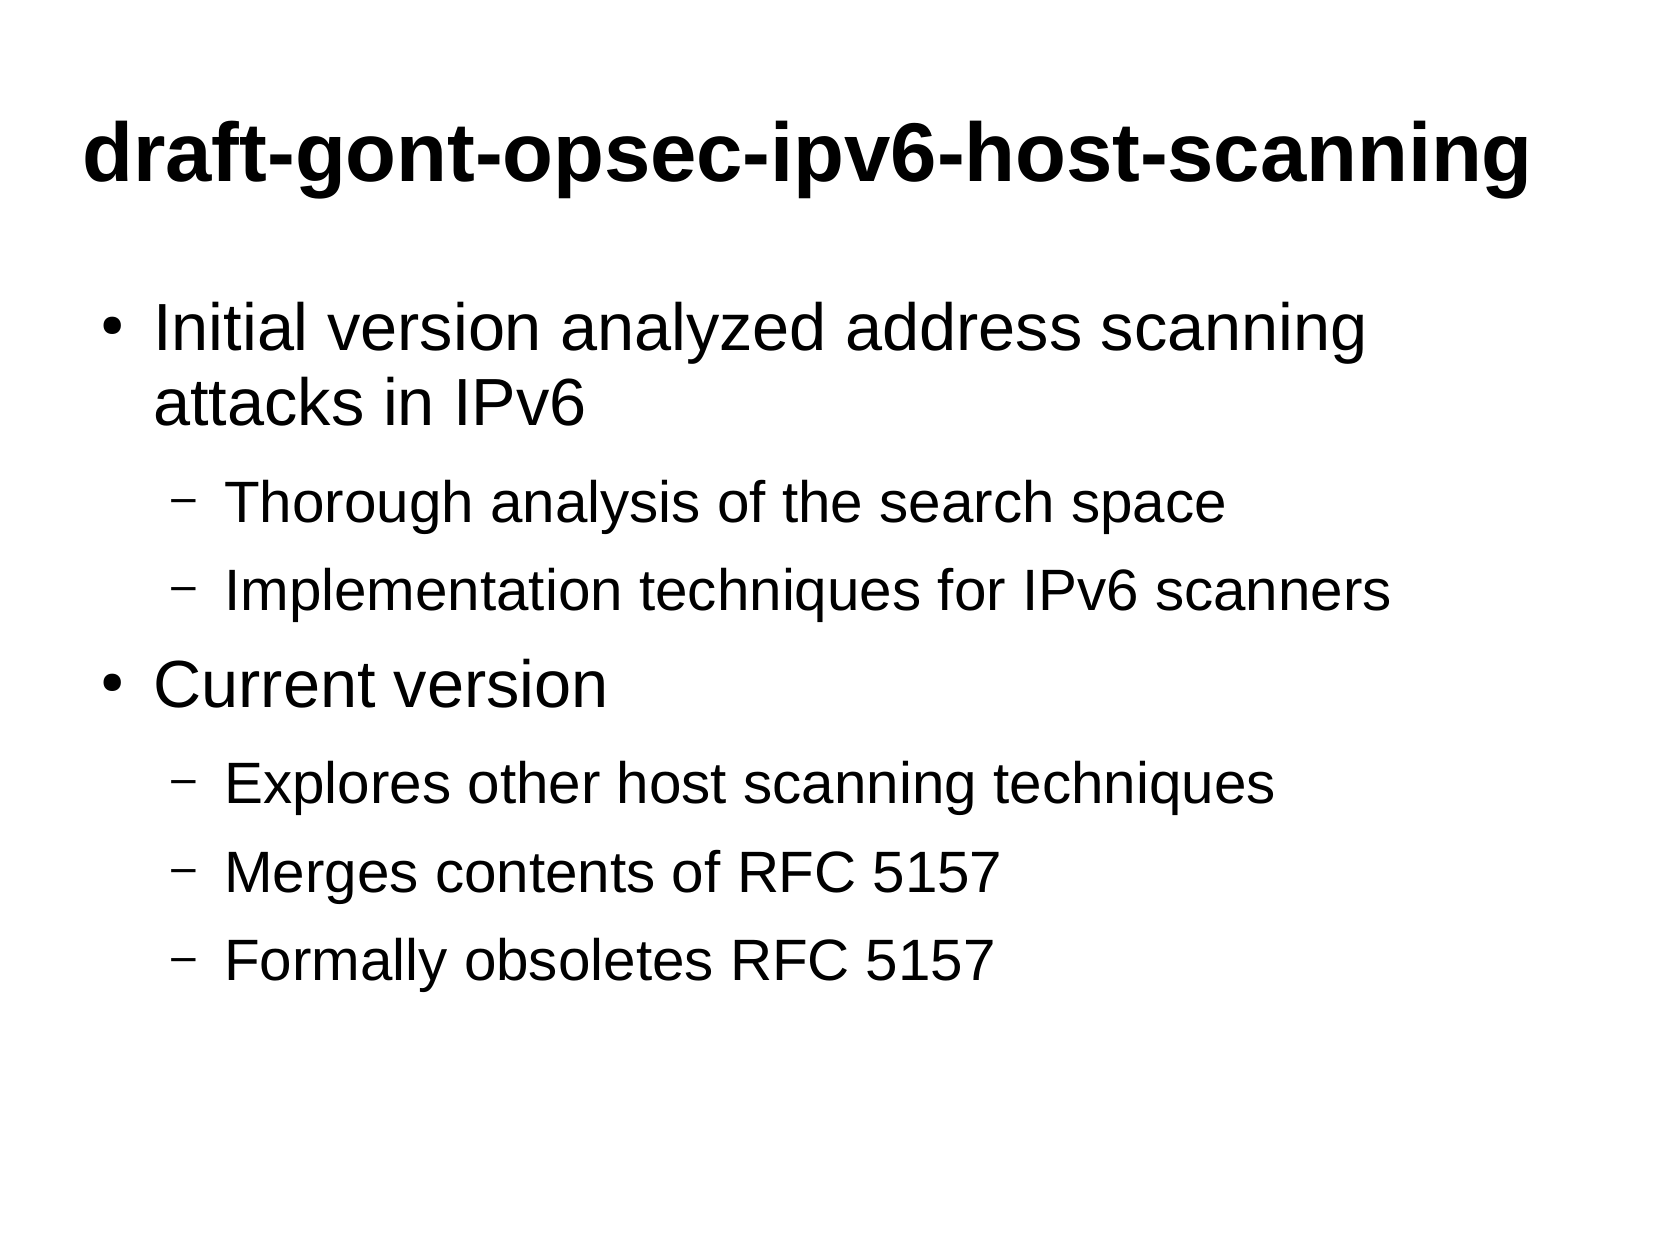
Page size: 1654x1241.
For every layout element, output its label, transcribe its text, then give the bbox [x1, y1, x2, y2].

title draft-gont-opsec-ipv6-host-scanning [82, 49, 1571, 257]
list Initial version analyzed address scanning attacks in IPv6 Thorough analysis of the search space Implementation techniques for IPv6 scanners Current version Explores other host scanning techniques Merges contents of RFC 5157 Formally obsoletes RFC 5157 [82, 290, 1538, 1010]
